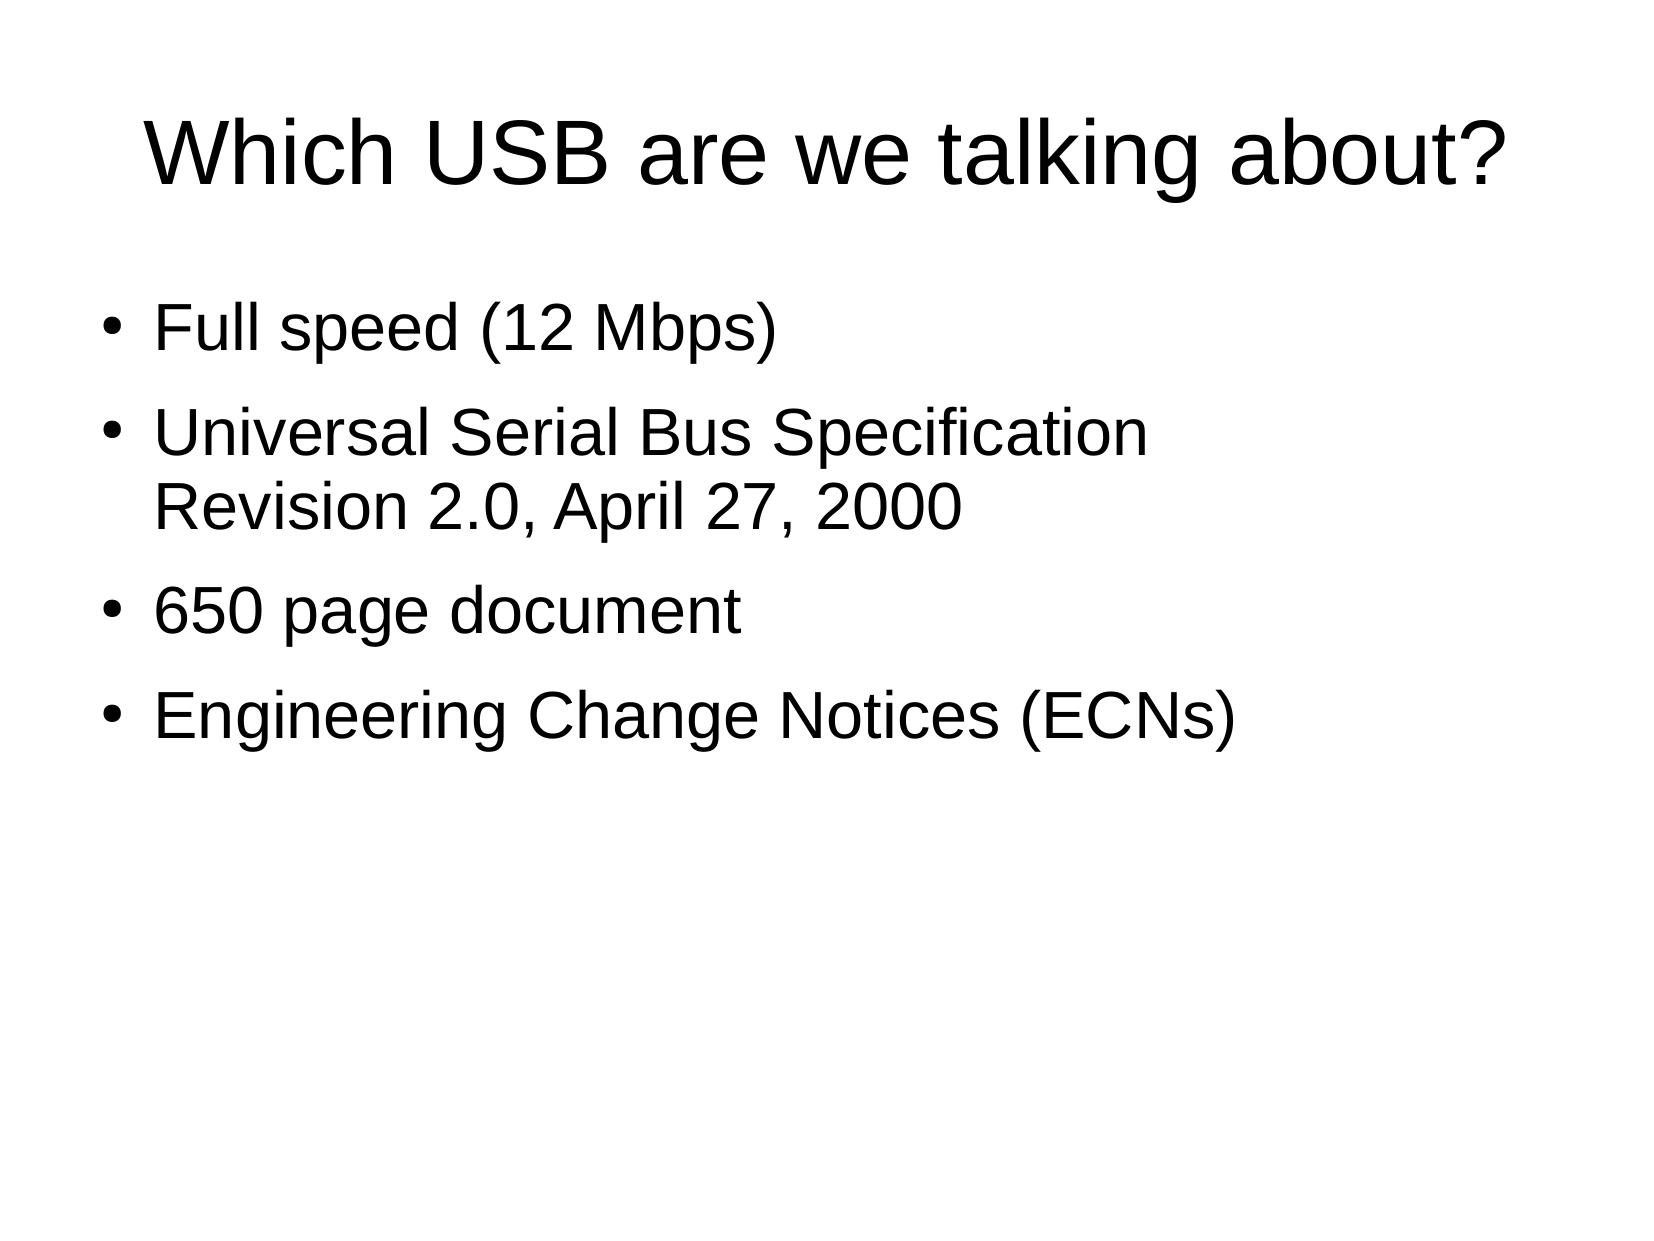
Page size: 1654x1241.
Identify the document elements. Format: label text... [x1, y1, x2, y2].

title Which USB are we talking about? [82, 49, 1571, 257]
list Full speed (12 Mbps) Universal Serial Bus Specification Revision 2.0, April 27, 2000 650 page document Engineering Change Notices (ECNs) [82, 290, 1571, 1010]
